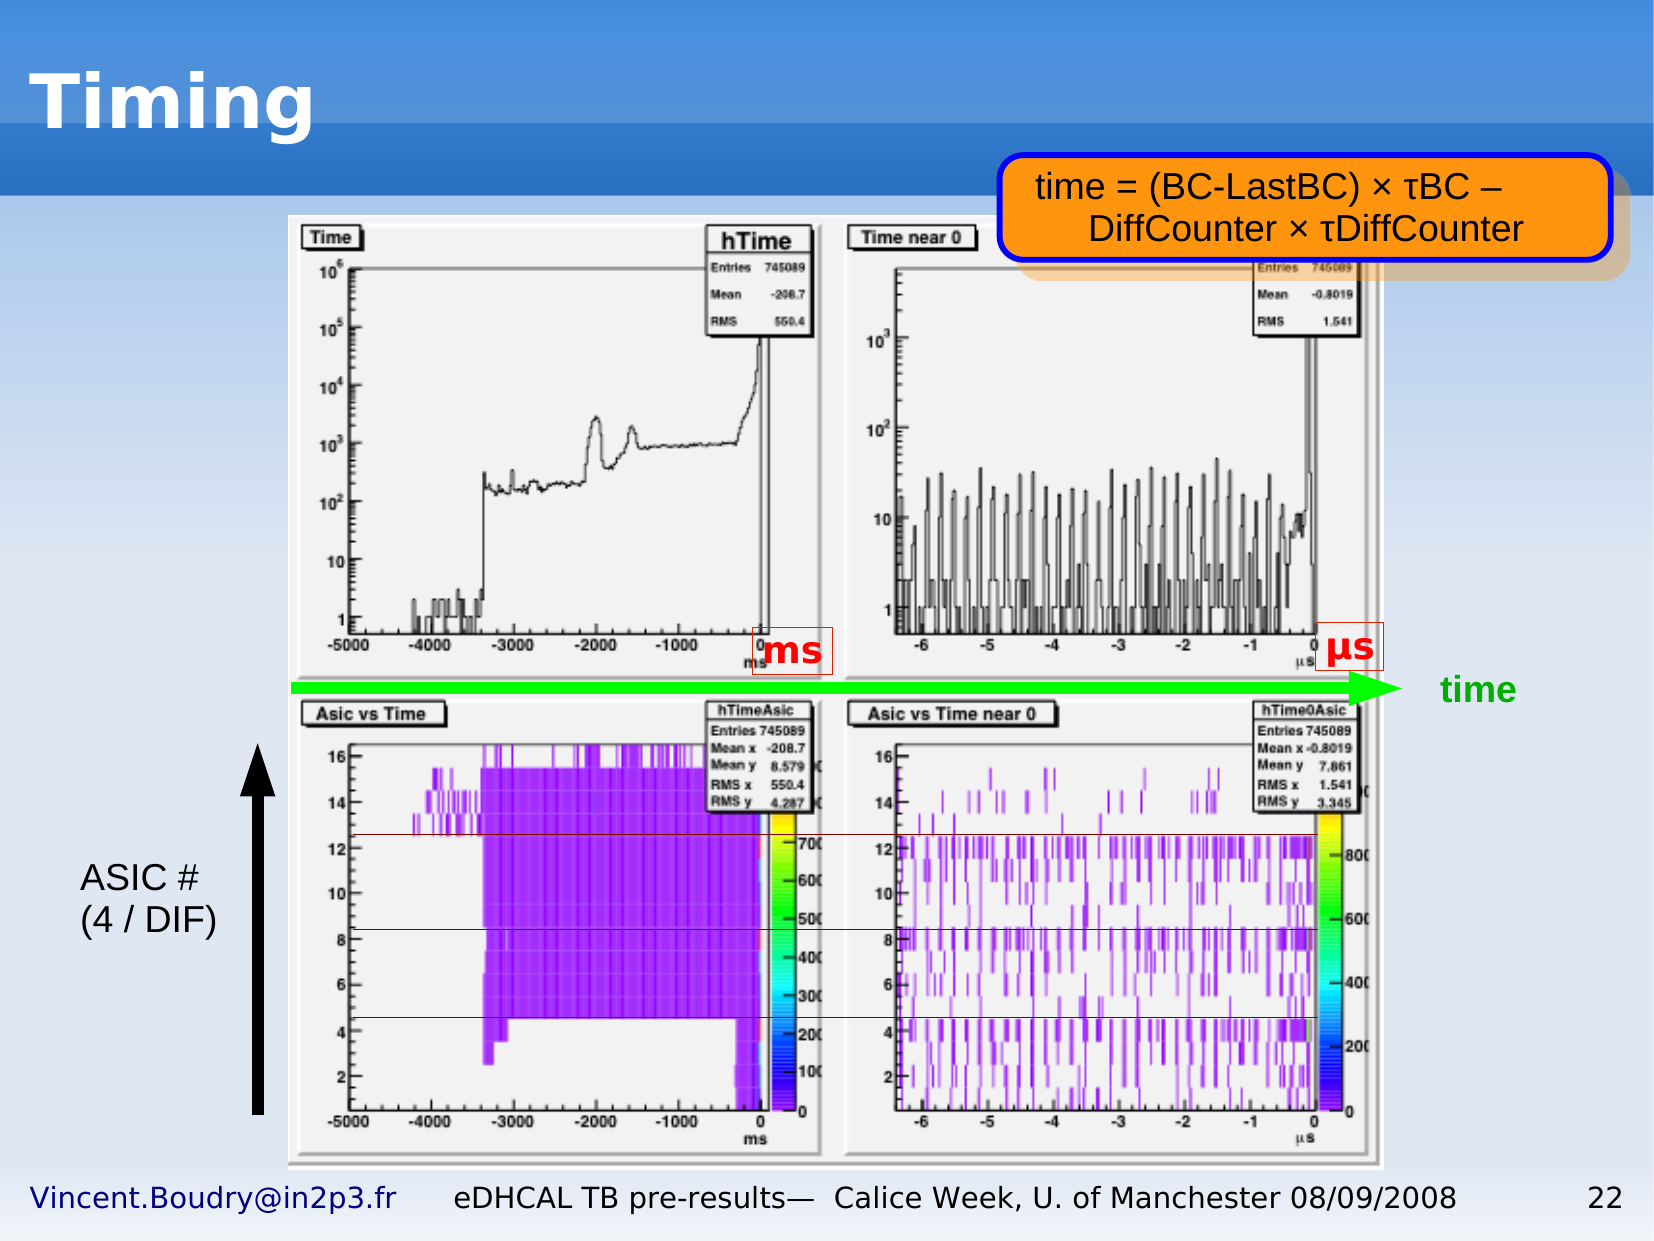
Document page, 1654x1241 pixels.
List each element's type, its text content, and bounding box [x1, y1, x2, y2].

text_box μs [1315, 622, 1384, 671]
text_box ASIC # (4 / DIF) [65, 848, 233, 948]
text_box ms [752, 627, 833, 675]
picture [0, 0, 1654, 1241]
title Timing [29, 0, 1654, 208]
text_box time [1425, 660, 1532, 718]
text_box time = (BC-LastBC) × τBC – DiffCounter × τDiffCounter [999, 155, 1611, 260]
